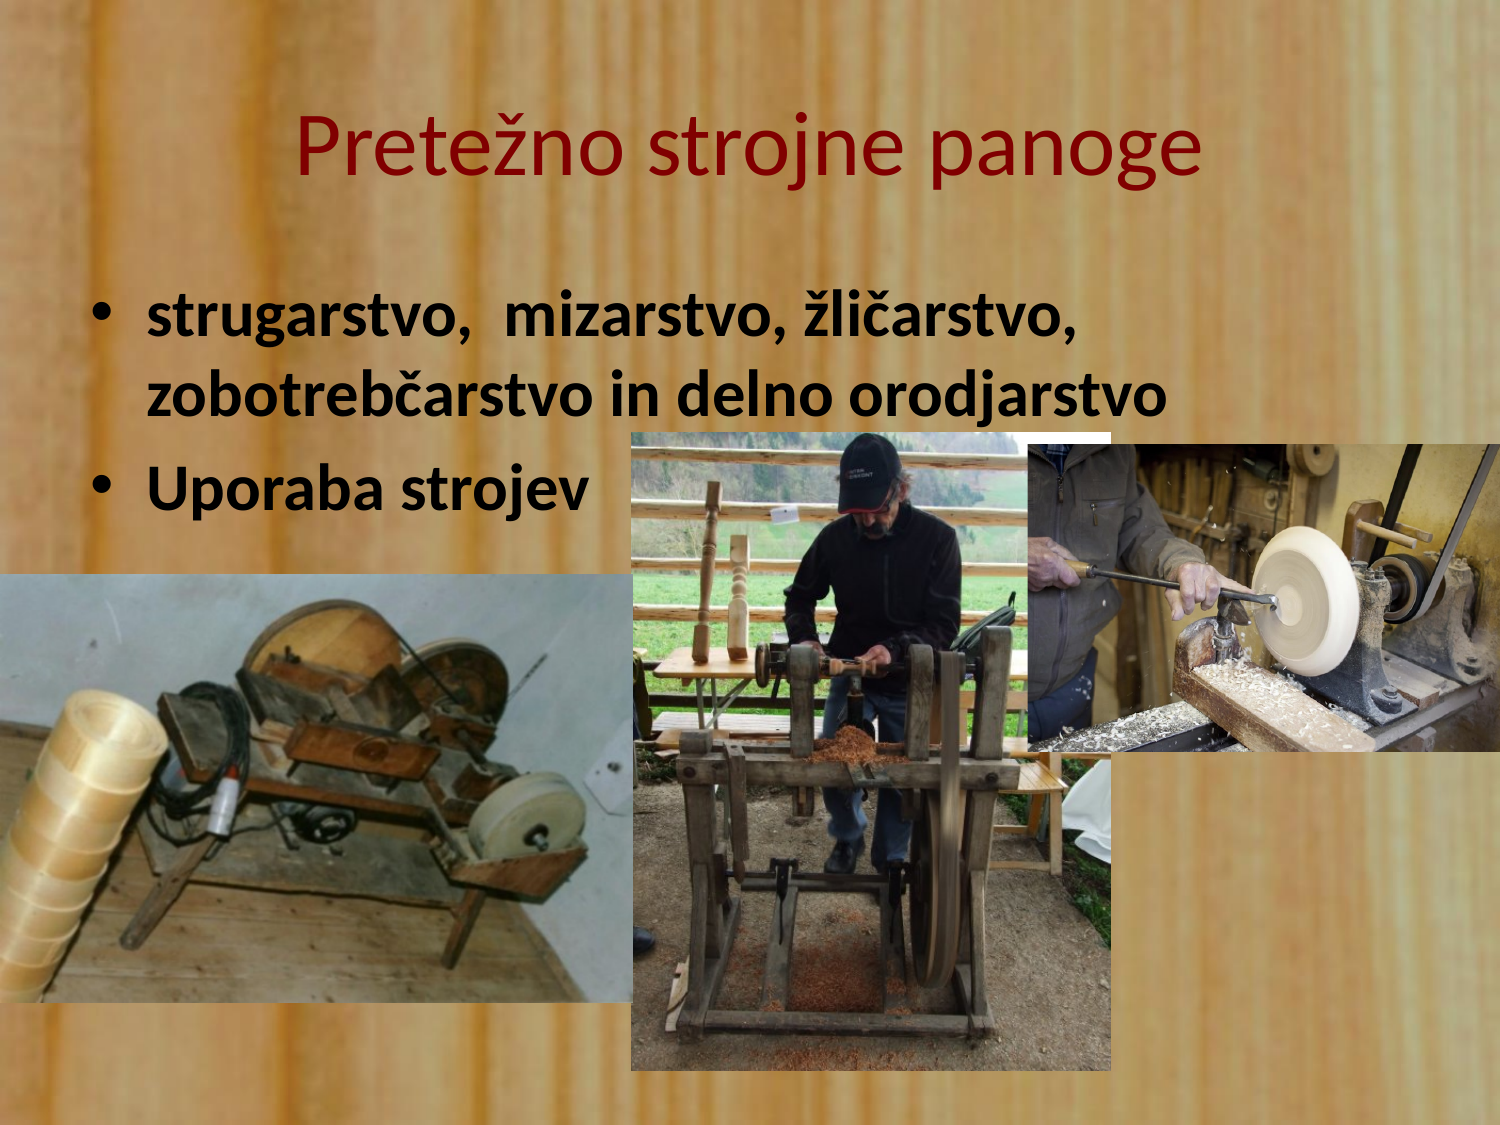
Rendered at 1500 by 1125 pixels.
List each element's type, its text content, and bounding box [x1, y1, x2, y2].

title Pretežno strojne panoge [75, 45, 1425, 233]
list strugarstvo, mizarstvo, žličarstvo, zobotrebčarstvo in delno orodjarstvo Uporaba strojev [75, 262, 1425, 1005]
picture [0, 0, 1500, 1125]
